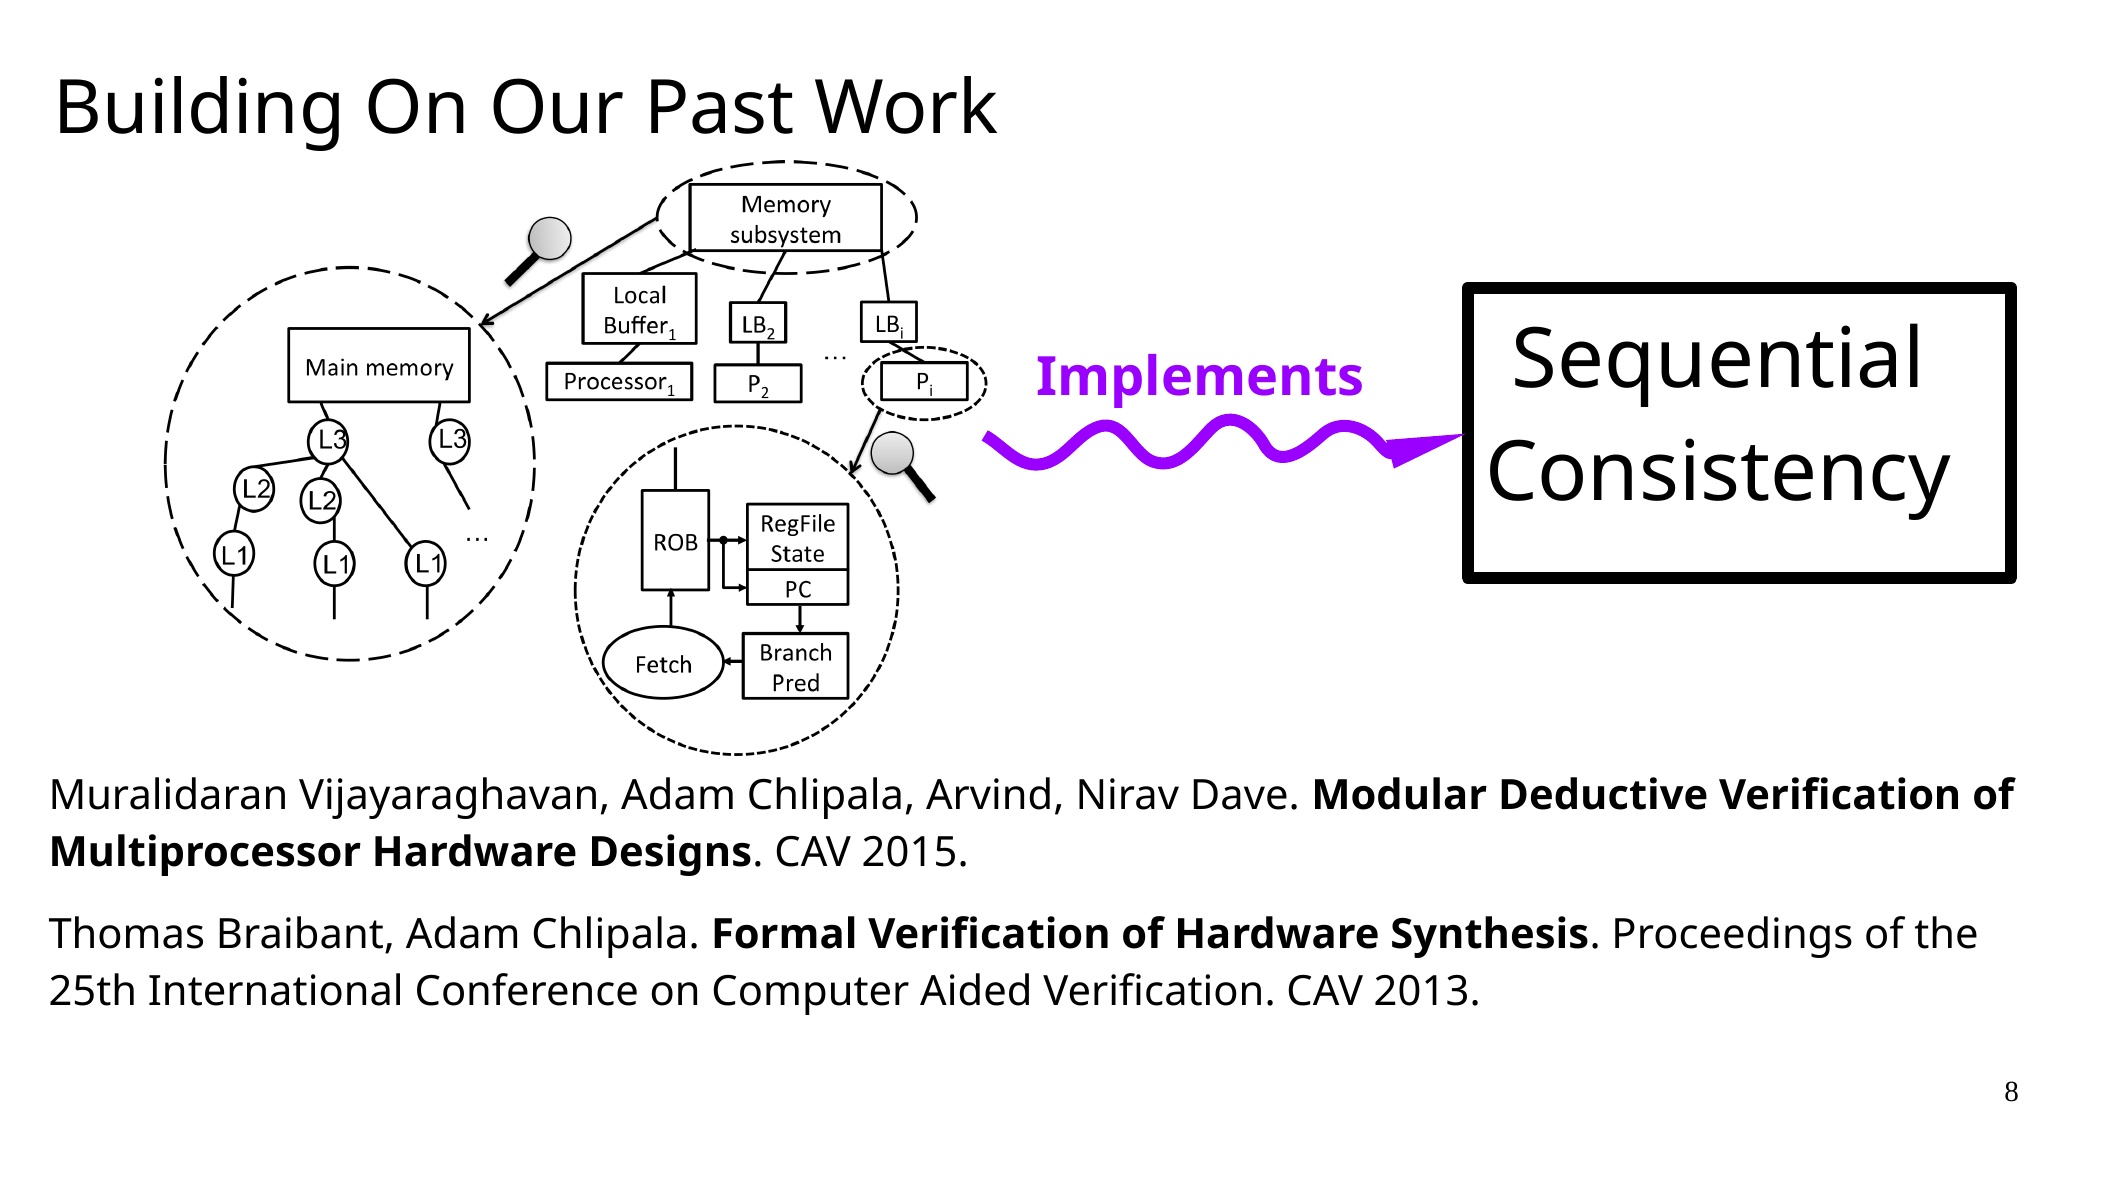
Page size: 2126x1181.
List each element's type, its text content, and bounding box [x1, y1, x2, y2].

text_box Building On Our Past Work [39, 46, 1164, 183]
text_box Sequential Consistency [1467, 287, 2012, 578]
text_box Implements [1021, 330, 1415, 435]
picture [163, 160, 988, 758]
text_box Muralidaran Vijayaraghavan, Adam Chlipala, Arvind, Nirav Dave. Modular Deductive Verification of Multiprocessor Hardware Designs. CAV 2015. Thomas Braibant, Adam Chlipala. Formal Verification of Hardware Synthesis. Proceedings of the 25th International Conference on Computer Aided Verification. CAV 2013. [33, 757, 2076, 1155]
